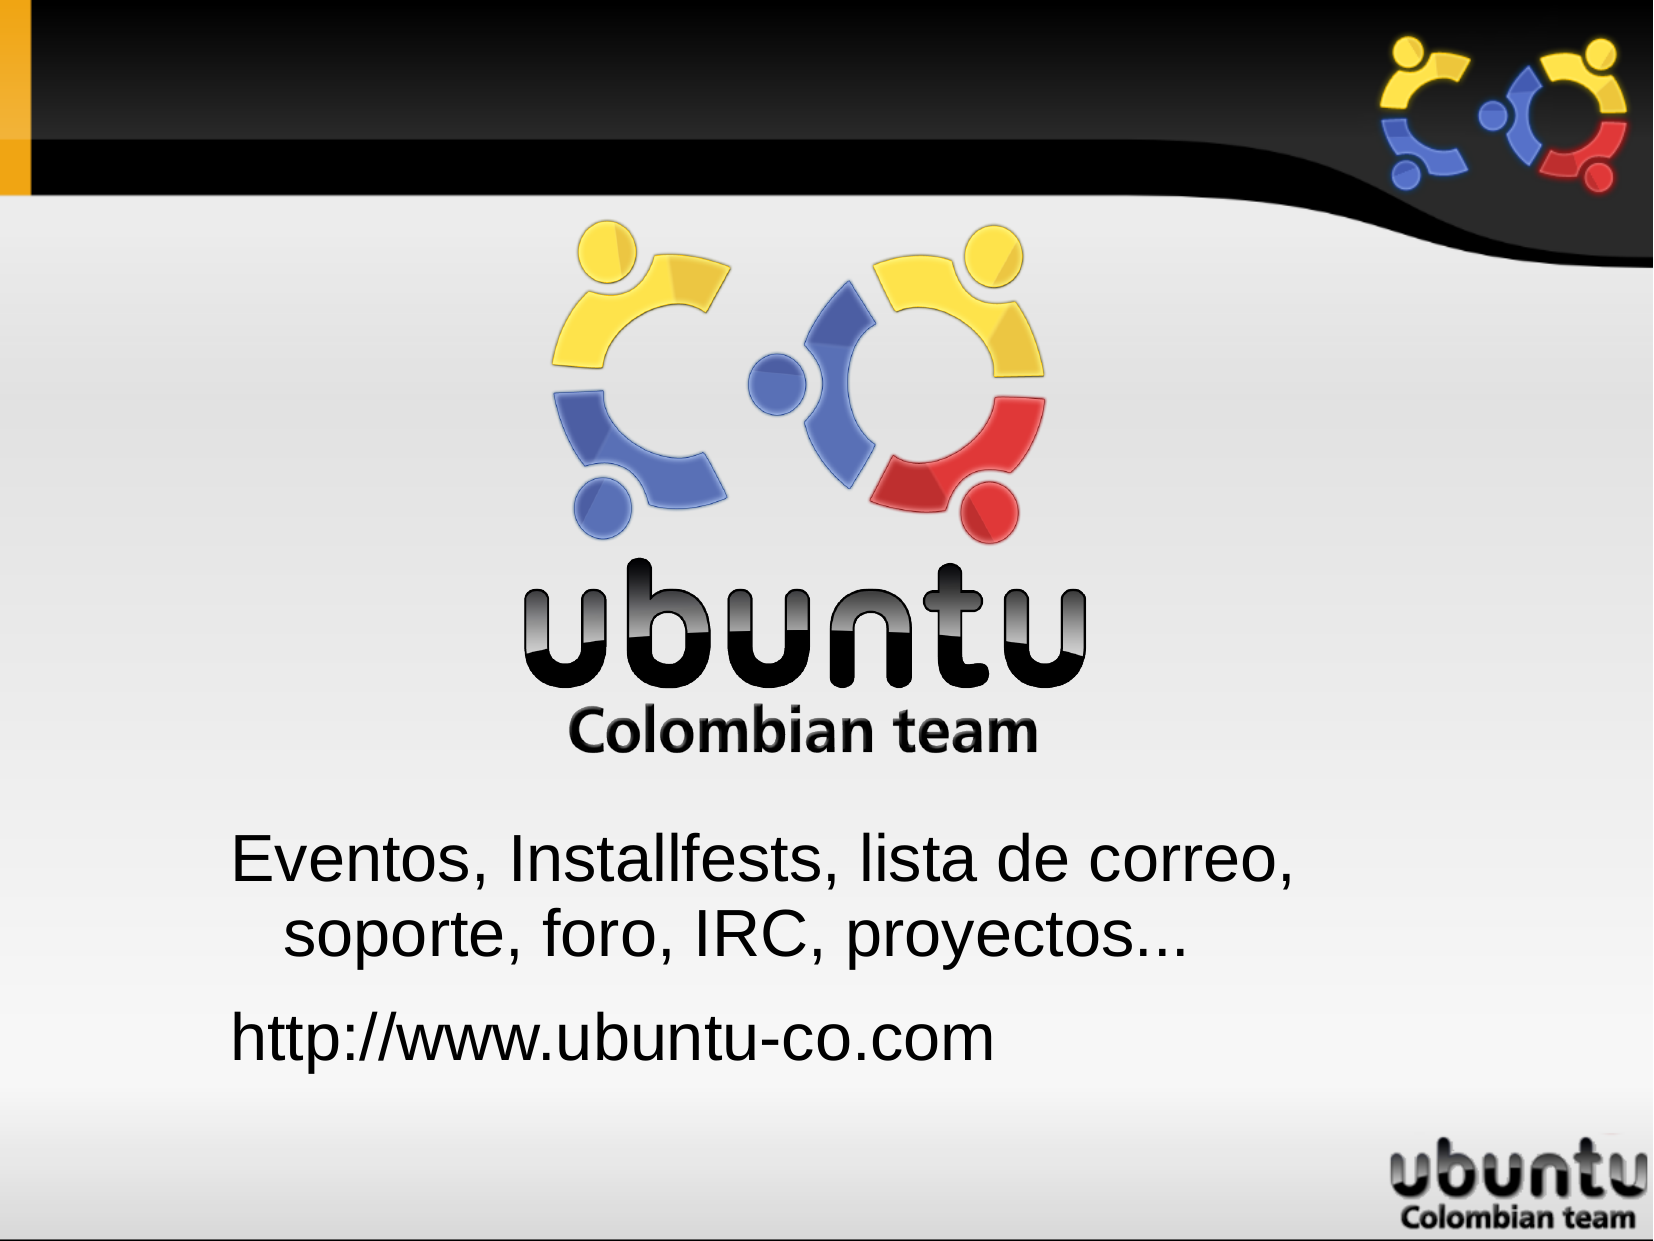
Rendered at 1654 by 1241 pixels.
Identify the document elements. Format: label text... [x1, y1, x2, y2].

list Eventos, Installfests, lista de correo, soporte, foro, IRC, proyectos... http://www.ubuntu-co.com [212, 820, 1512, 1176]
picture [0, 0, 1653, 1241]
